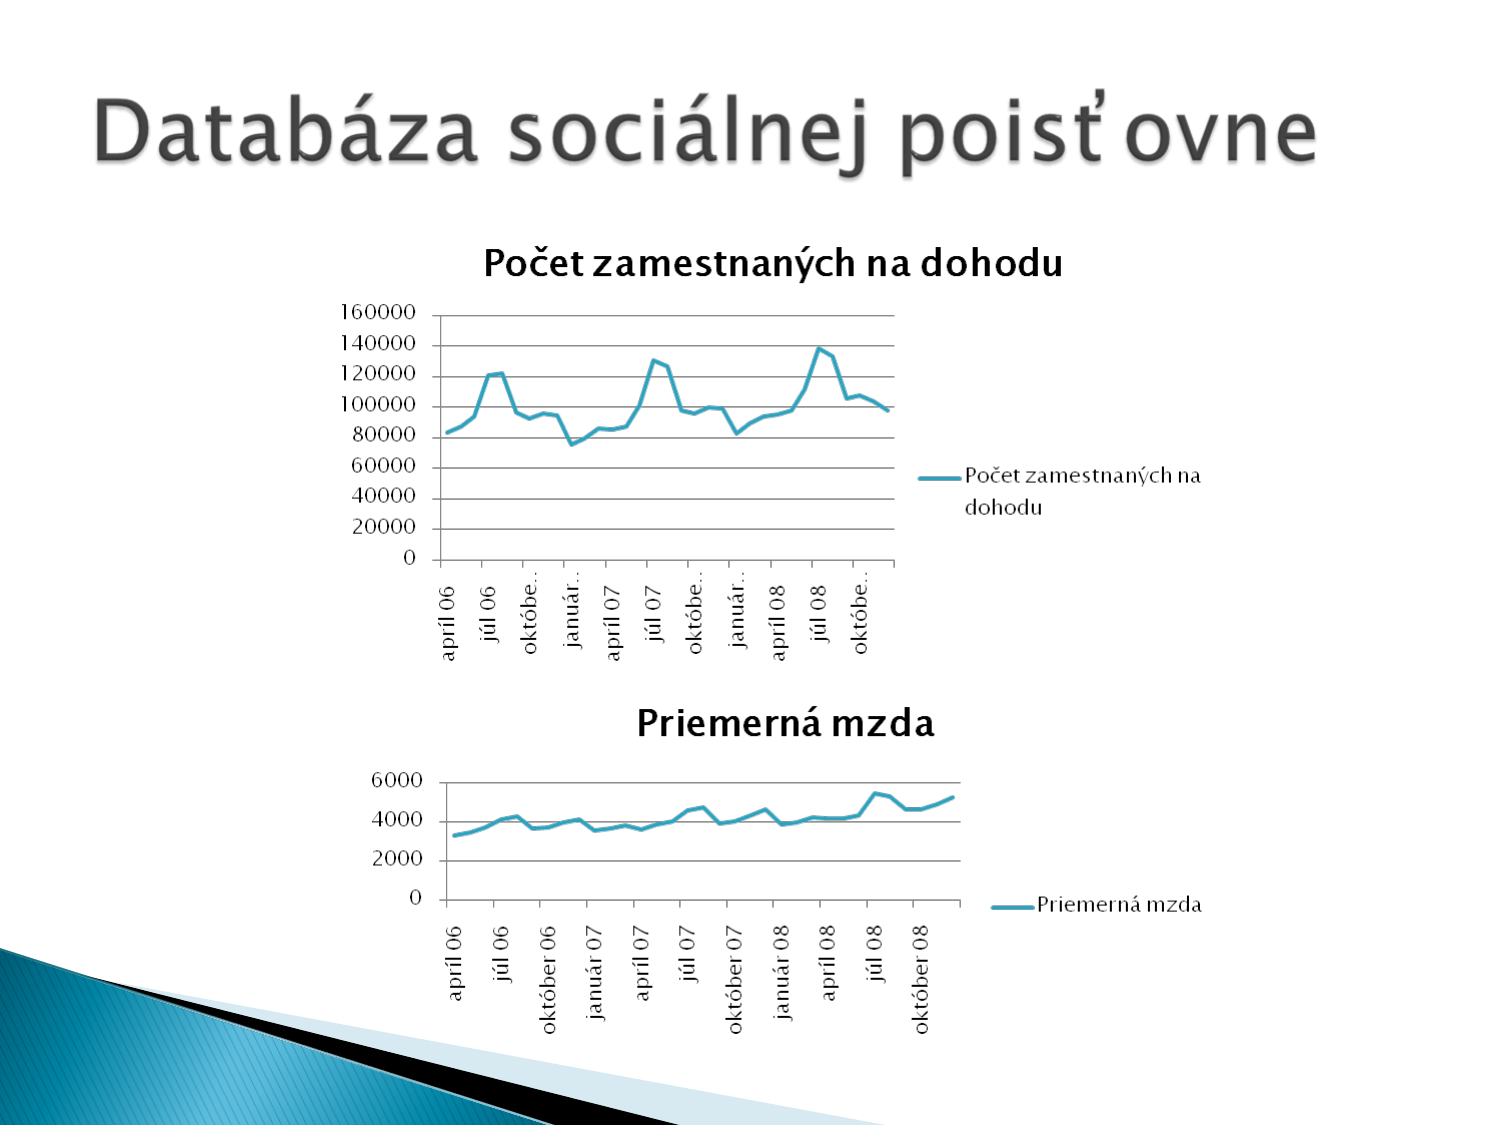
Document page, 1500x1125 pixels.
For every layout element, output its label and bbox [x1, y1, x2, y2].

picture [0, 218, 1223, 1125]
text_box [32, 43, 1427, 235]
